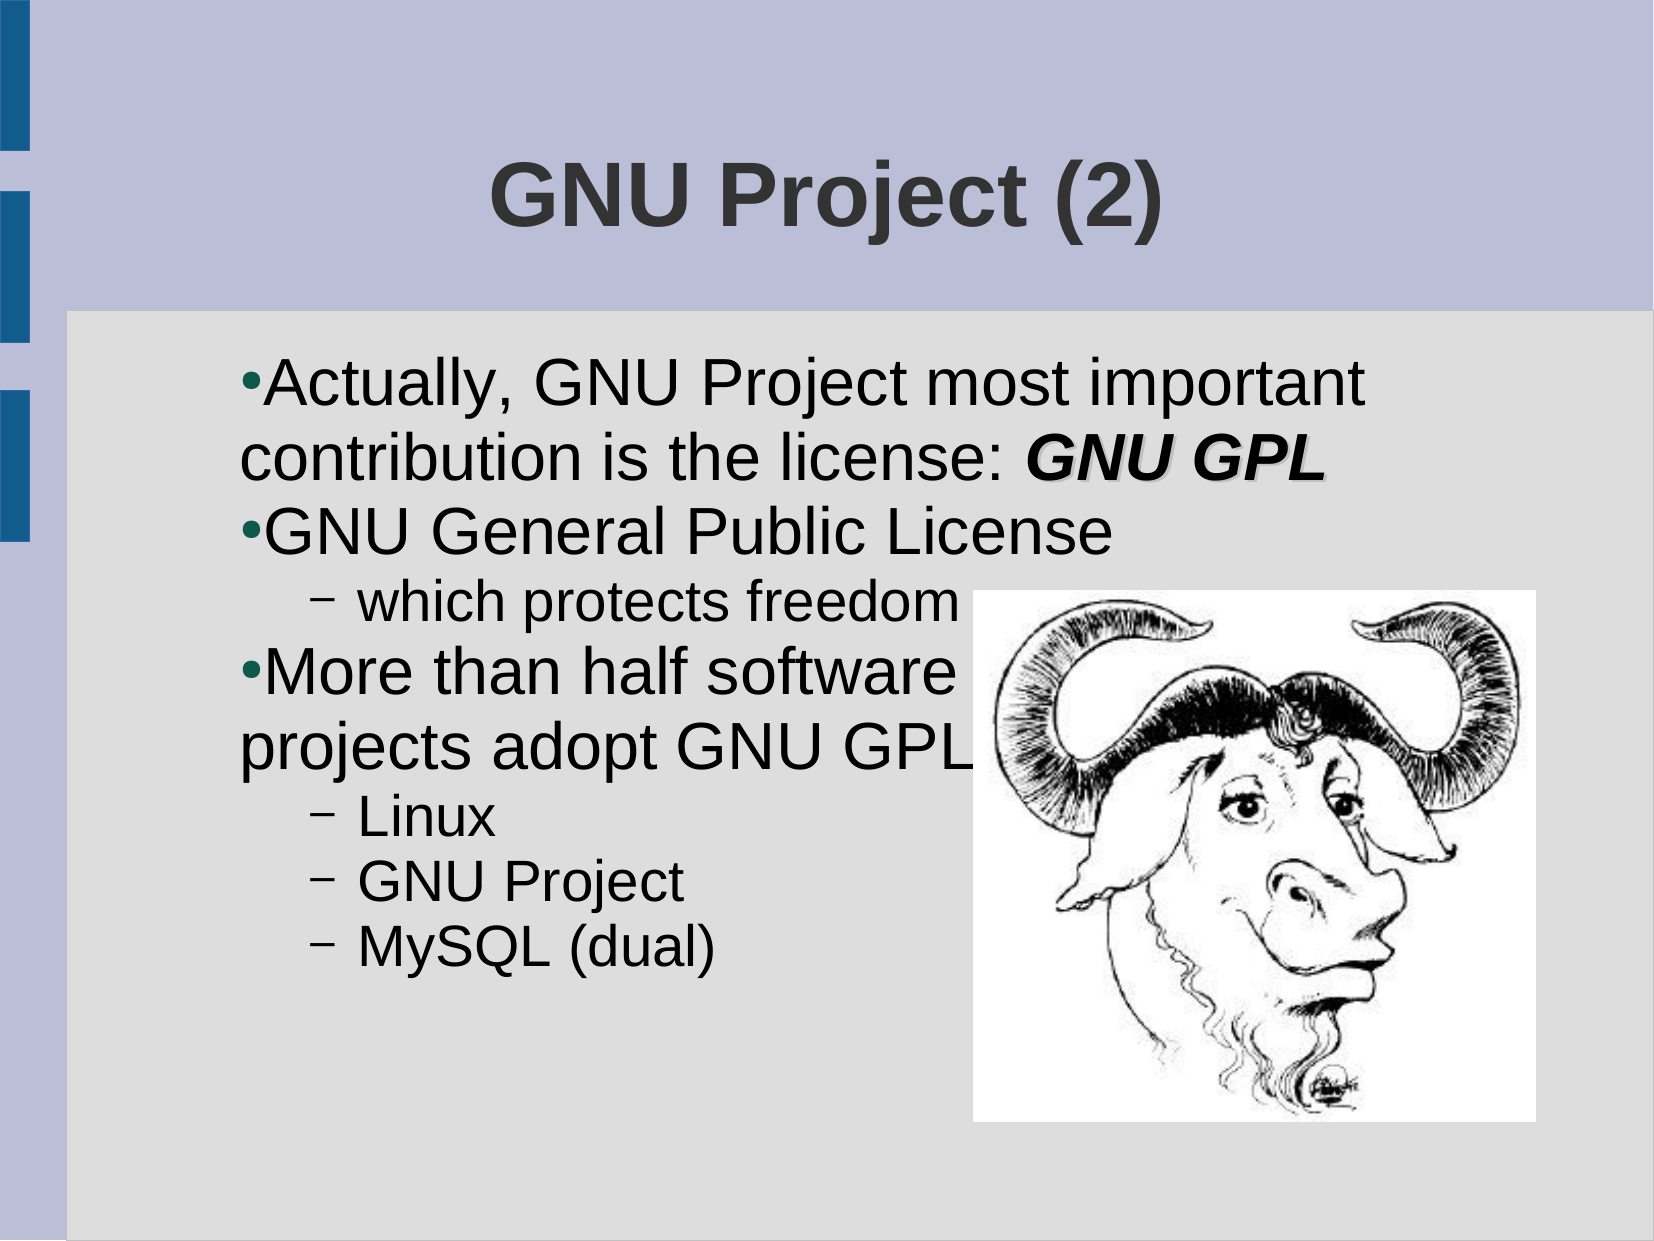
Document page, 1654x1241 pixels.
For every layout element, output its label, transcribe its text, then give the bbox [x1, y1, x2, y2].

picture [973, 590, 1536, 1122]
title GNU Project (2) [121, 91, 1534, 299]
list Actually, GNU Project most important contribution is the license: GNU GPL GNU General Public License which protects freedom More than half software projects adopt GNU GPL Linux GNU Project MySQL (dual) [121, 344, 1534, 1127]
